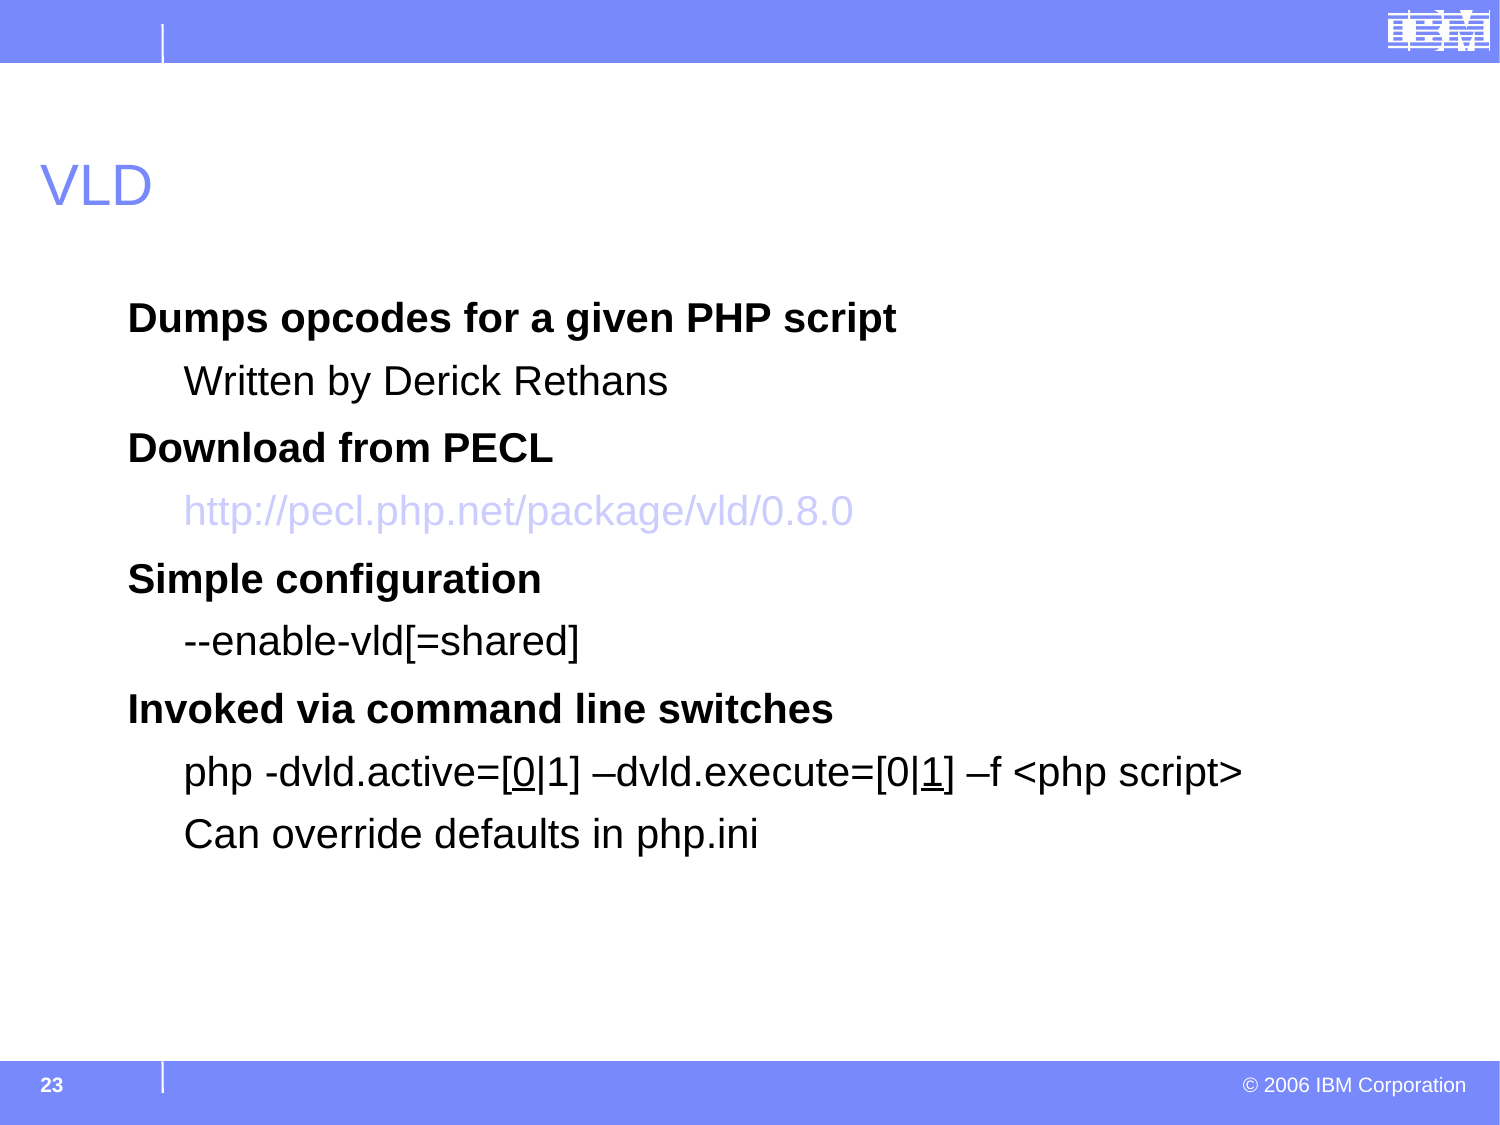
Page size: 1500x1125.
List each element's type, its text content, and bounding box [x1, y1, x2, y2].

title VLD [25, 123, 1378, 225]
list Dumps opcodes for a given PHP script Written by Derick Rethans Download from PECL http://pecl.php.net/package/vld/0.8.0 Simple configuration --enable-vld[=shared] Invoked via command line switches php -dvld.active=[0|1] –dvld.execute=[0|1] –f <php script> Can override defaults in php.ini [112, 291, 1388, 1085]
